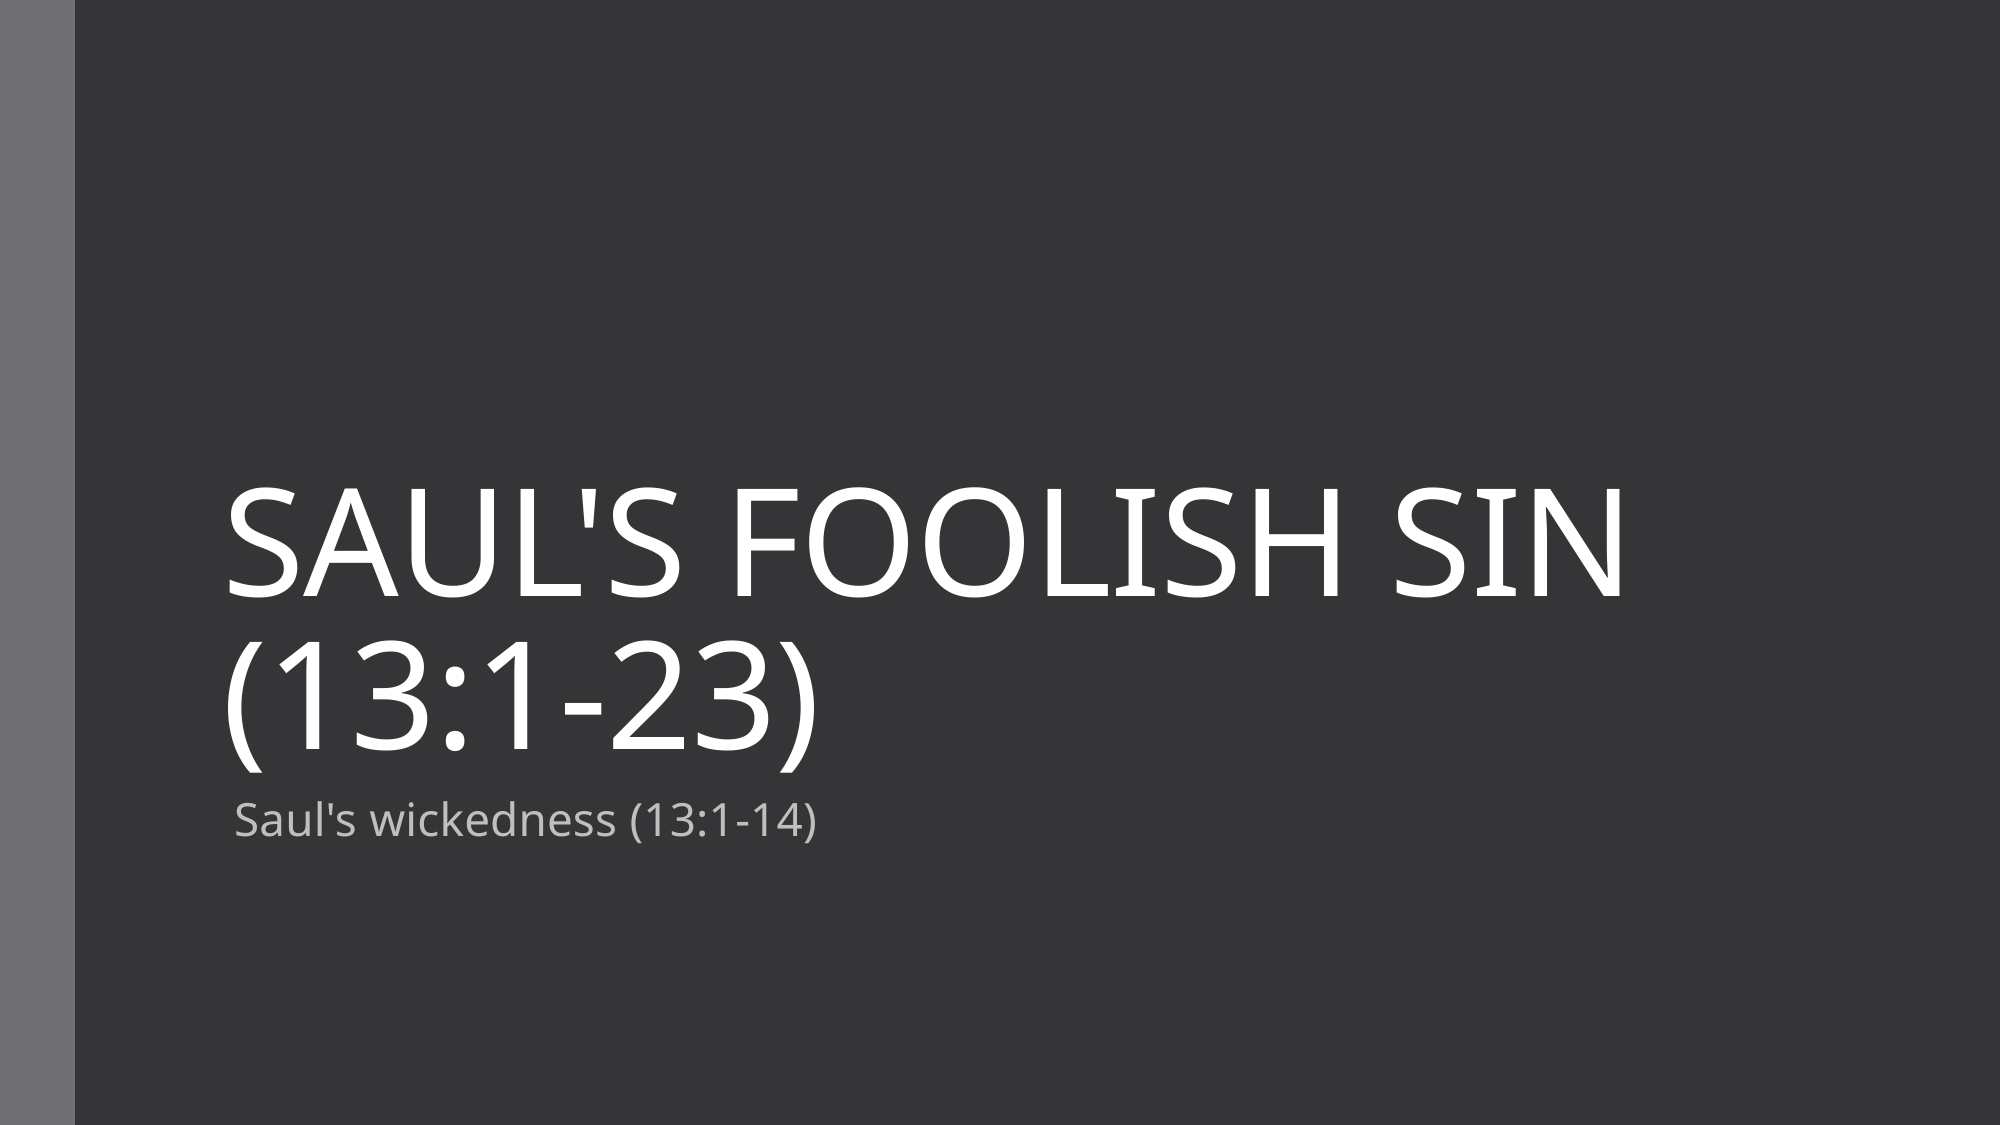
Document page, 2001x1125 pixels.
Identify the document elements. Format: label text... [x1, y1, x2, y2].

subtitle Saul's wickedness (13:1-14) [206, 787, 1752, 1066]
title SAUL'S FOOLISH SIN (13:1-23) [206, 124, 1752, 787]
